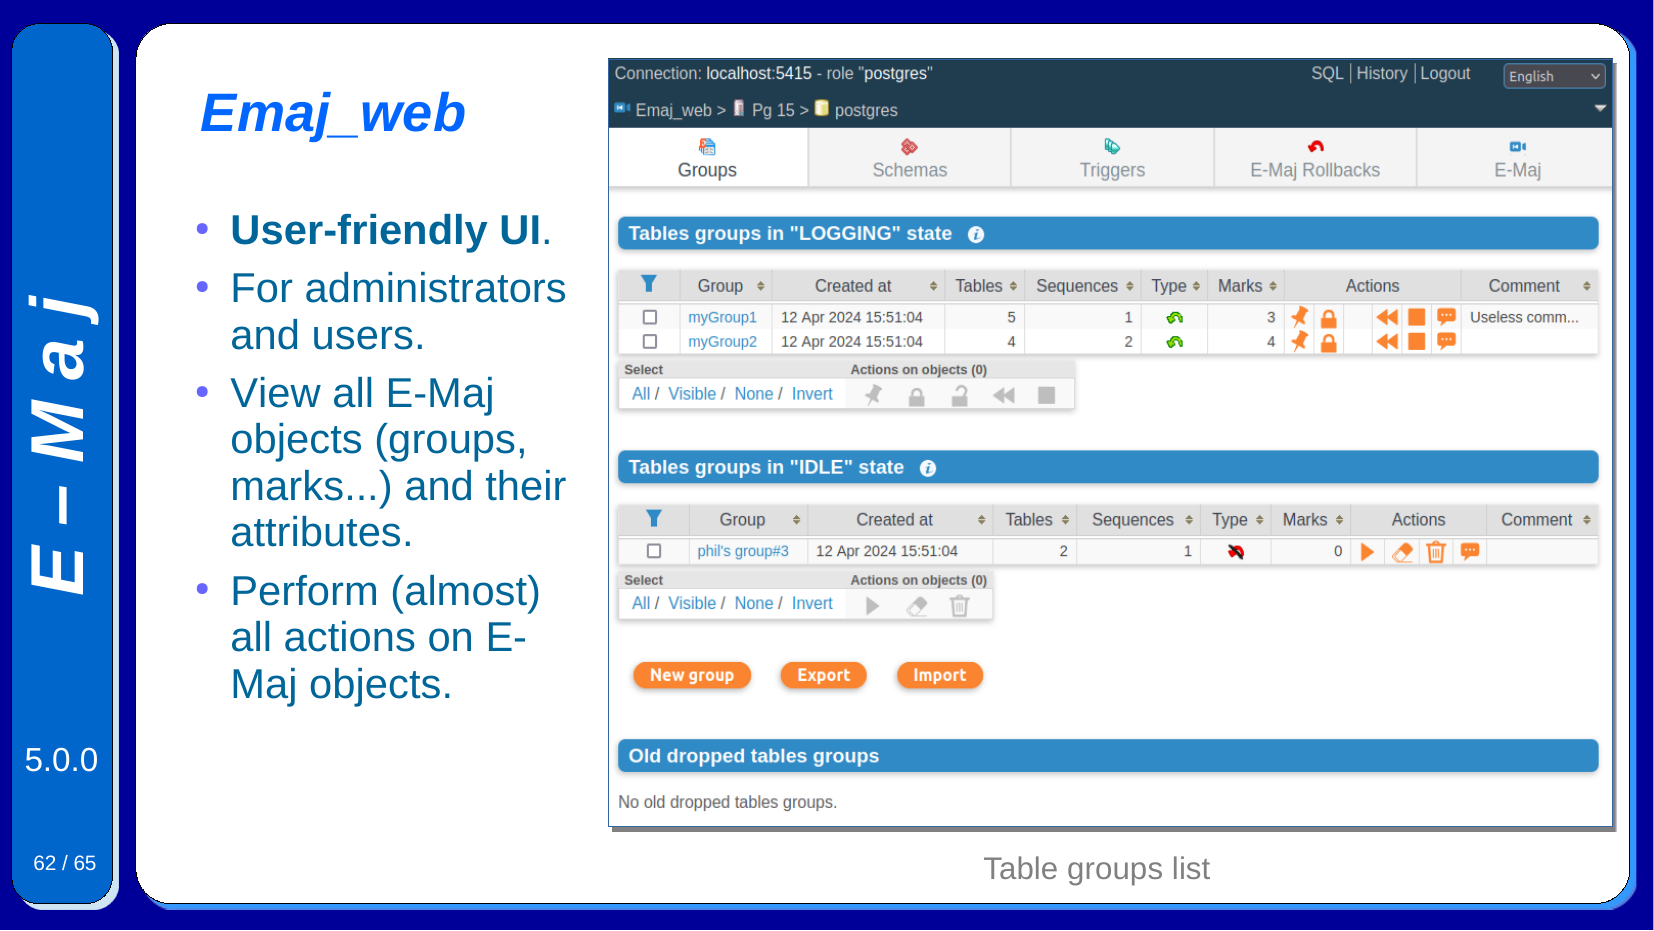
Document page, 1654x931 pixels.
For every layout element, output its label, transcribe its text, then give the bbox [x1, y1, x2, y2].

text_box Table groups list [968, 844, 1247, 895]
list User-friendly UI. For administrators and users. View all E-Maj objects (groups, marks...) and their attributes. Perform (almost) all actions on E-Maj objects. [177, 206, 579, 707]
title Emaj_web [200, 34, 1575, 191]
picture [608, 58, 1613, 827]
